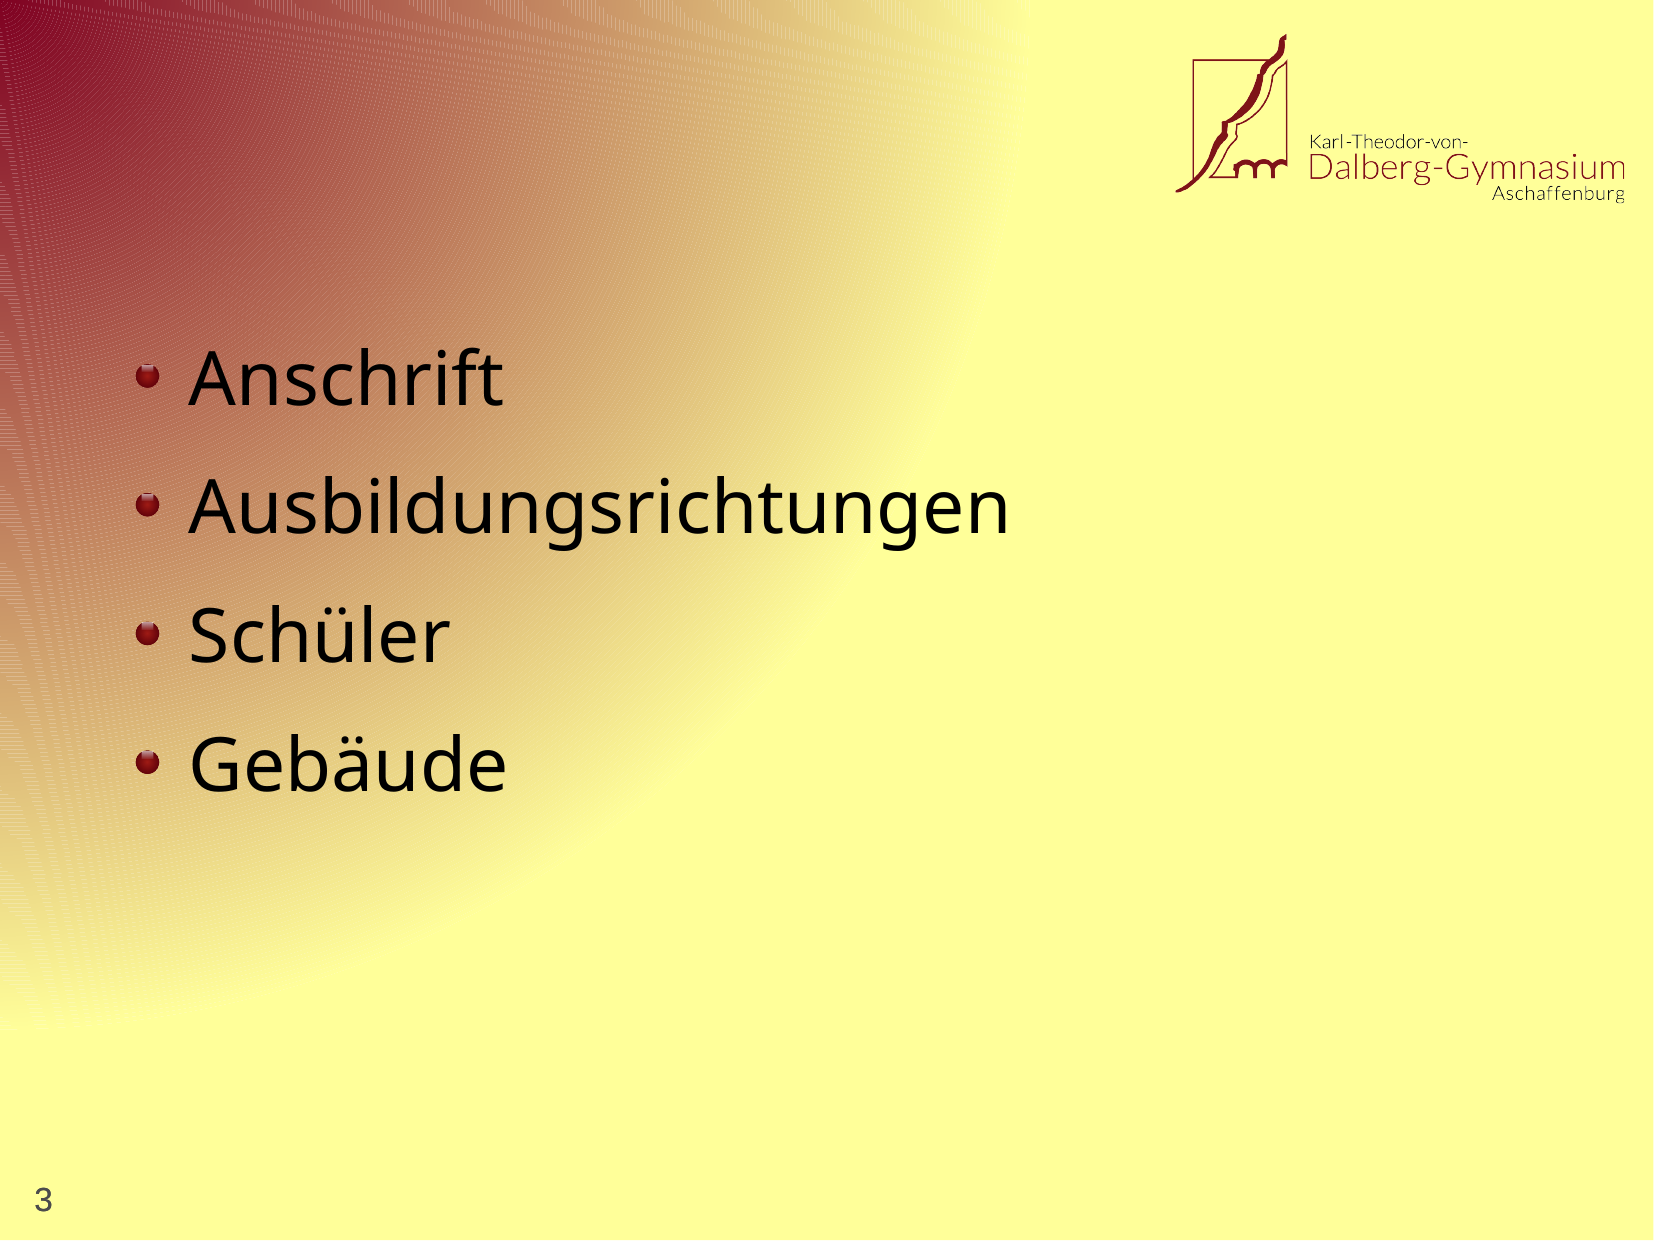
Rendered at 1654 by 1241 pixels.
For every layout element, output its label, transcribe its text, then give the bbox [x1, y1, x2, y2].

list Anschrift Ausbildungsrichtungen Schüler Gebäude [118, 324, 1625, 1211]
picture [1174, 29, 1625, 207]
